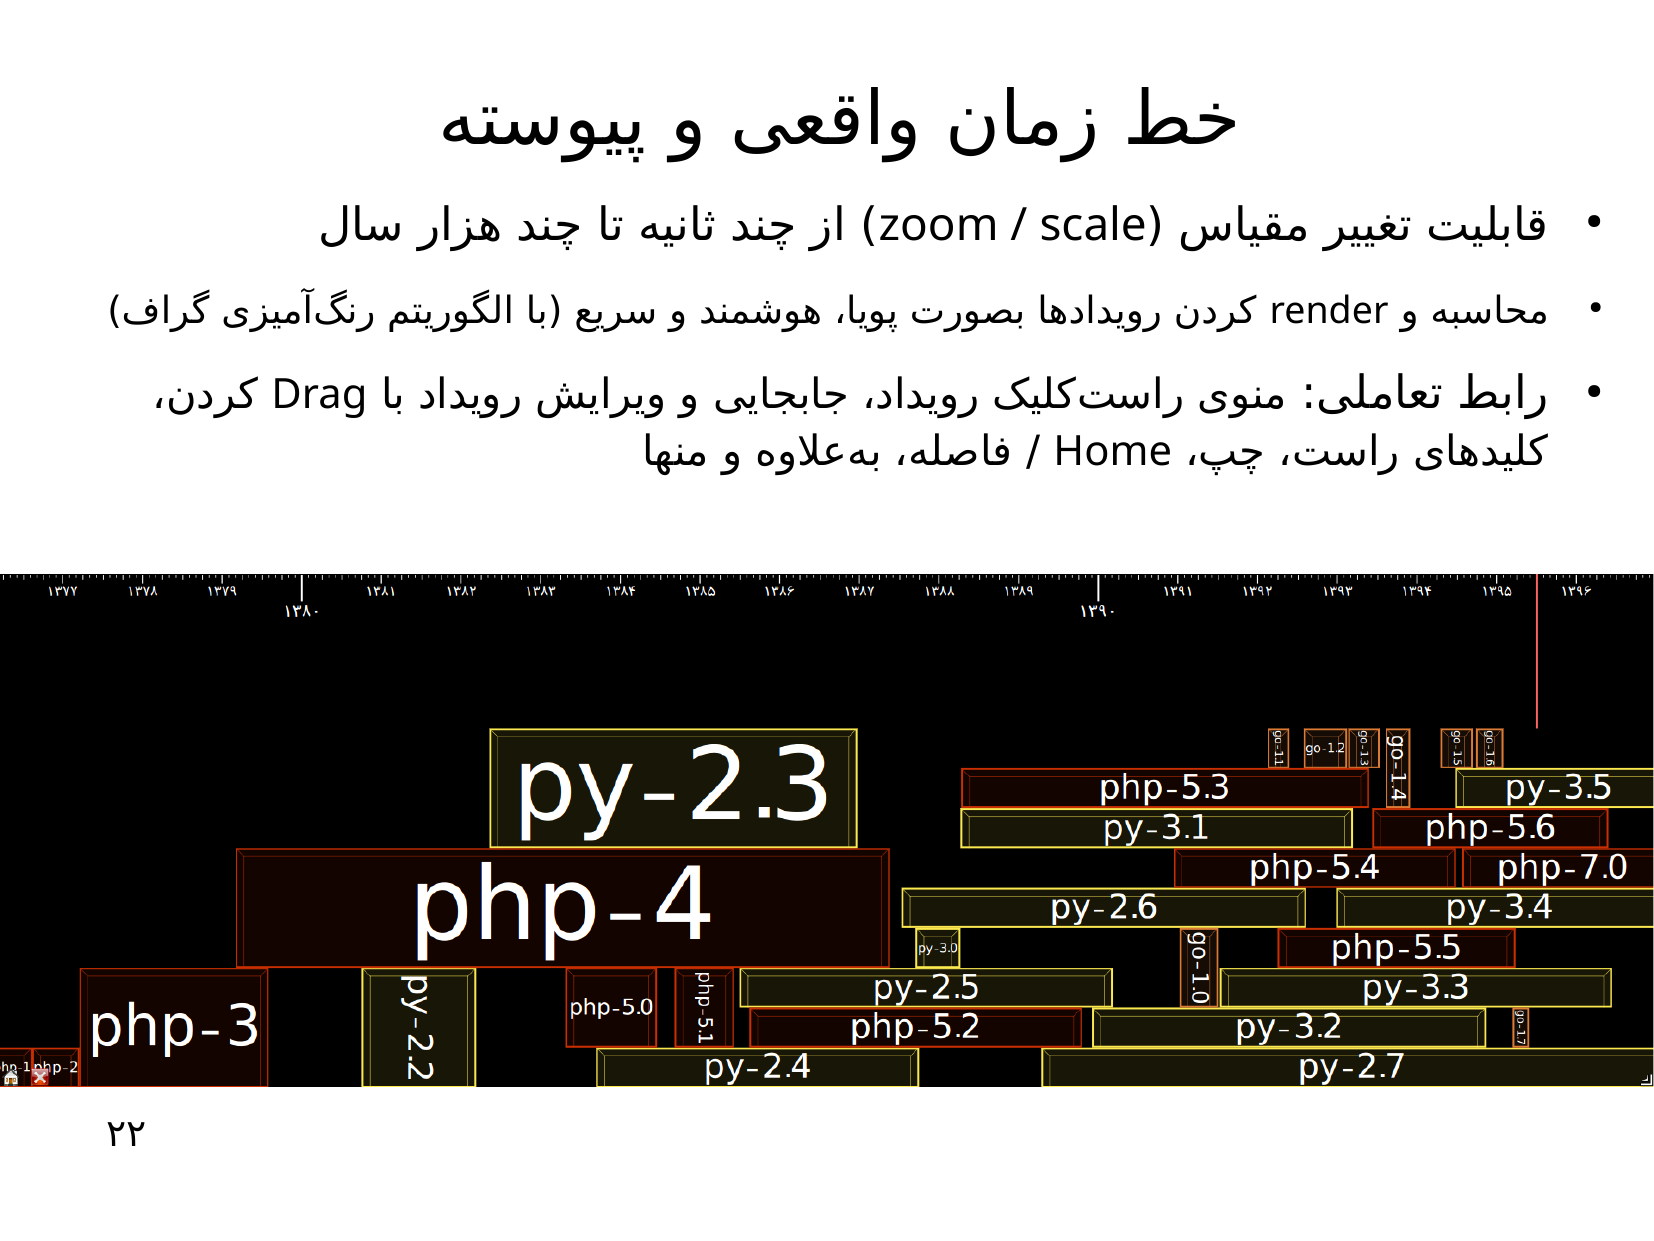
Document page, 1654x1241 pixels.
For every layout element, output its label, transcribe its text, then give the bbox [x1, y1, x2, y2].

text_box ۲۲ [91, 1104, 164, 1175]
picture [0, 574, 1654, 1087]
list خط زمان واقعی و پیوسته قابلیت تغییر مقیاس (zoom / scale) از چند ثانیه تا چند هزار سال محاسبه و render کردن رویدادها بصورت پویا، هوشمند و سریع (با الگوریتم رنگ‌آمیزی گراف) رابط تعاملی: منوی راست‌کلیک رویداد، جابجایی و ویرایش رویداد با Drag کردن، کلیدهای راست، چپ، Home / فاصله، به‌علاوه و منها [60, 74, 1621, 574]
